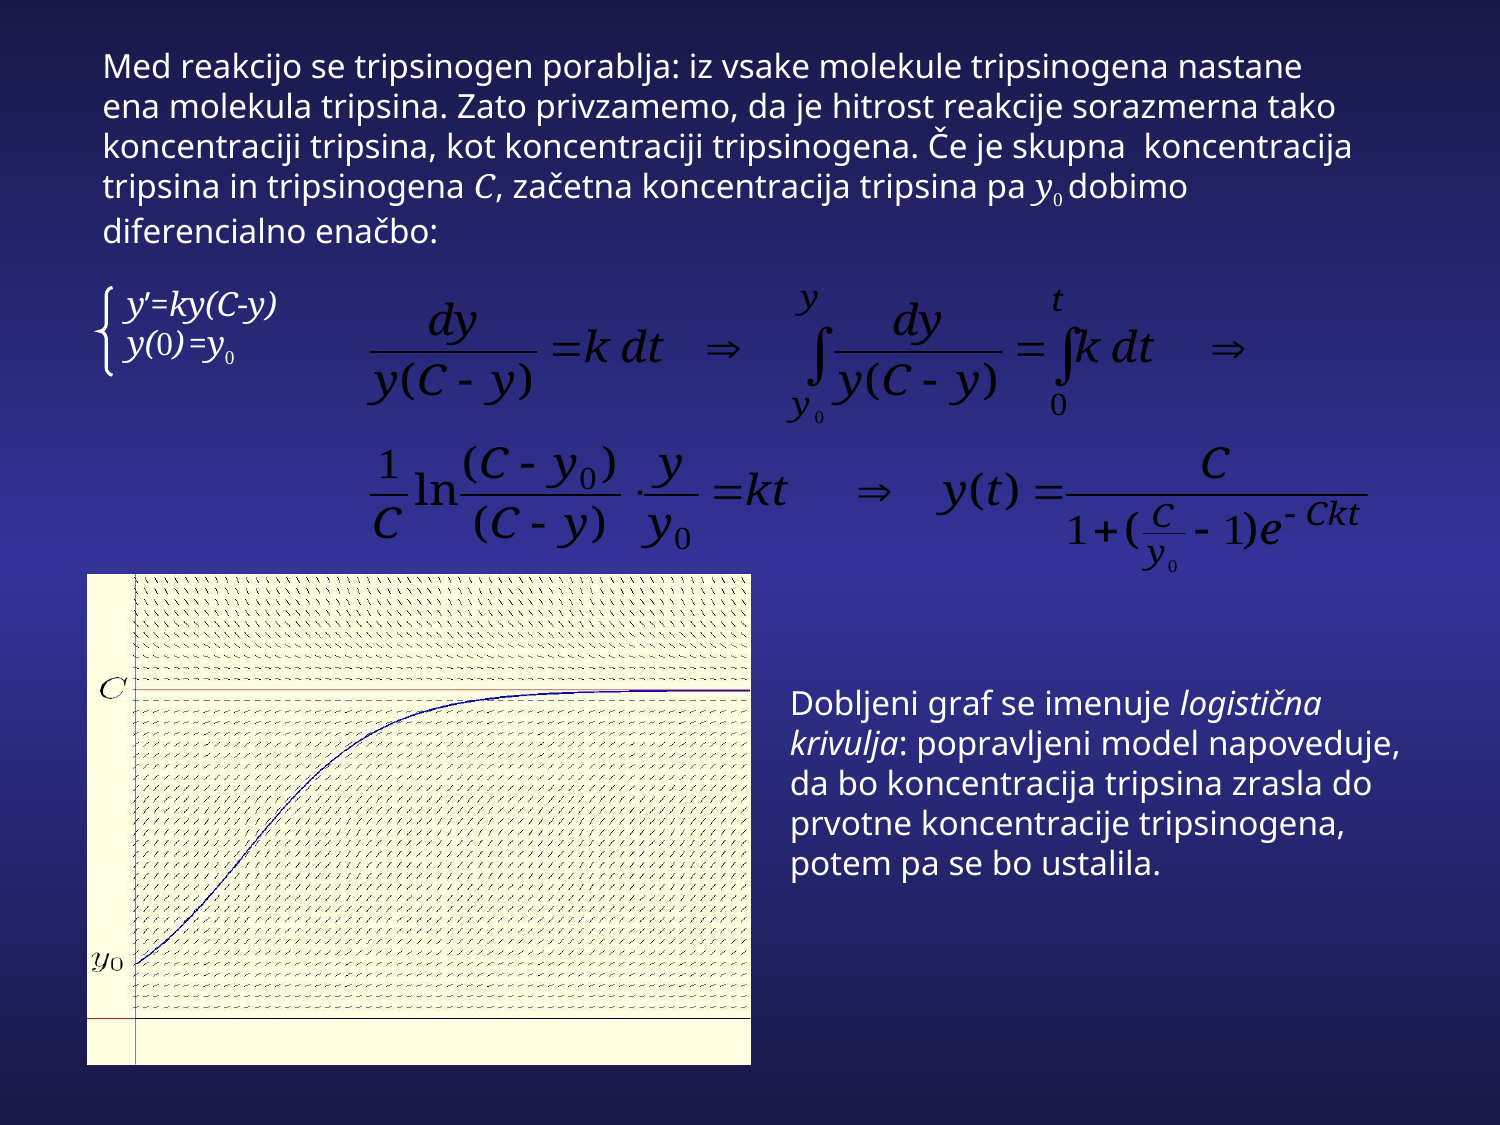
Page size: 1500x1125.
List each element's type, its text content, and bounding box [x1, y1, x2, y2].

chart [362, 275, 1375, 581]
text_box Dobljeni graf se imenuje logistična krivulja: popravljeni model napoveduje, da bo koncentracija tripsina zrasla do prvotne koncentracije tripsinogena, potem pa se bo ustalila. [774, 674, 1450, 890]
picture [87, 574, 751, 1065]
text_box Med reakcijo se tripsinogen porablja: iz vsake molekule tripsinogena nastane ena molekula tripsina. Zato privzamemo, da je hitrost reakcije sorazmerna tako koncentraciji tripsina, kot koncentraciji tripsinogena. Če je skupna koncentracija tripsina in tripsinogena C, začetna koncentracija tripsina pa y0 dobimo diferencialno enačbo: [87, 37, 1375, 259]
text_box y’=ky(C-y) y(0) =y0 [112, 275, 362, 376]
